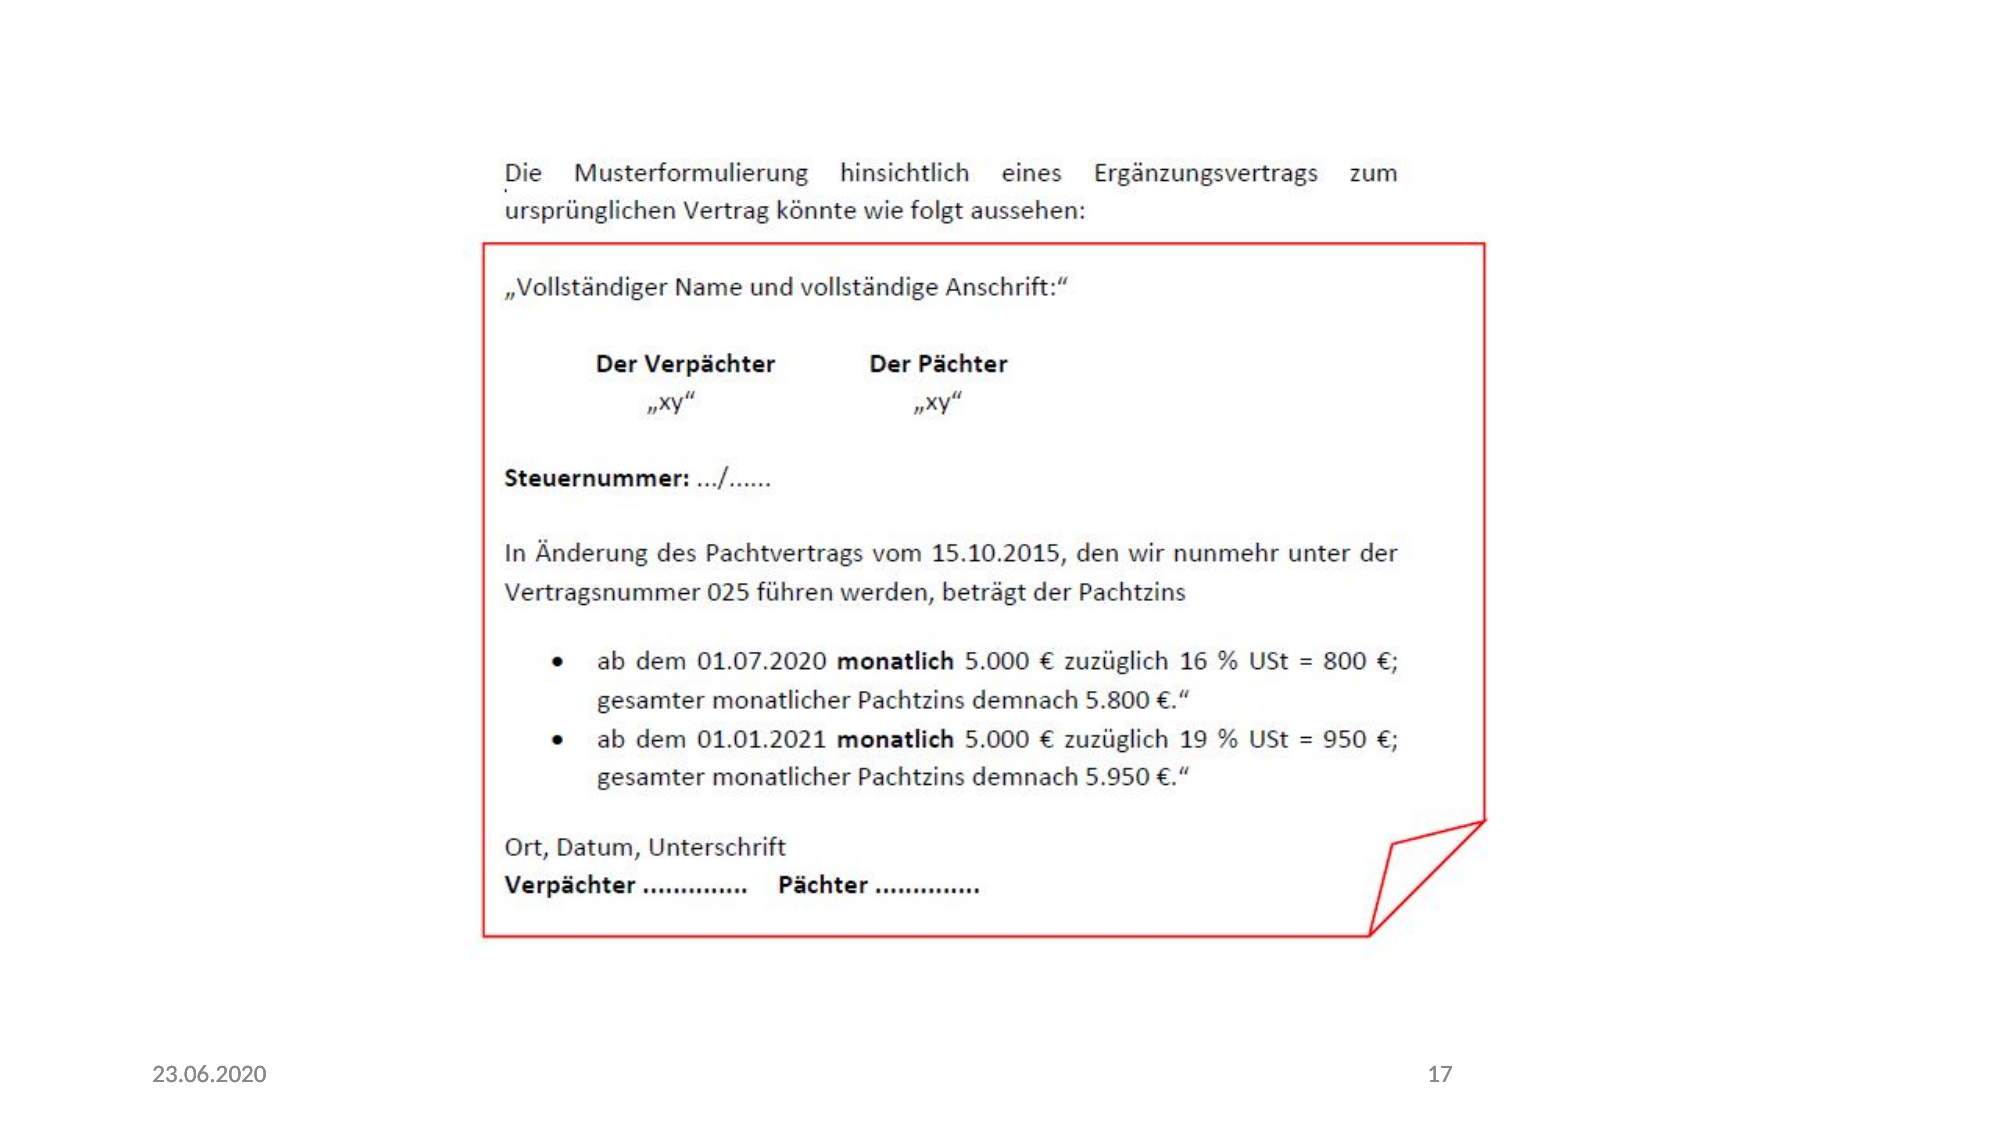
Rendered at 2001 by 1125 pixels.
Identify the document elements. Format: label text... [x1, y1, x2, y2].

text_box [1412, 1042, 1863, 1103]
text_box 23.06.2020 [137, 1042, 588, 1103]
picture [463, 133, 1537, 992]
